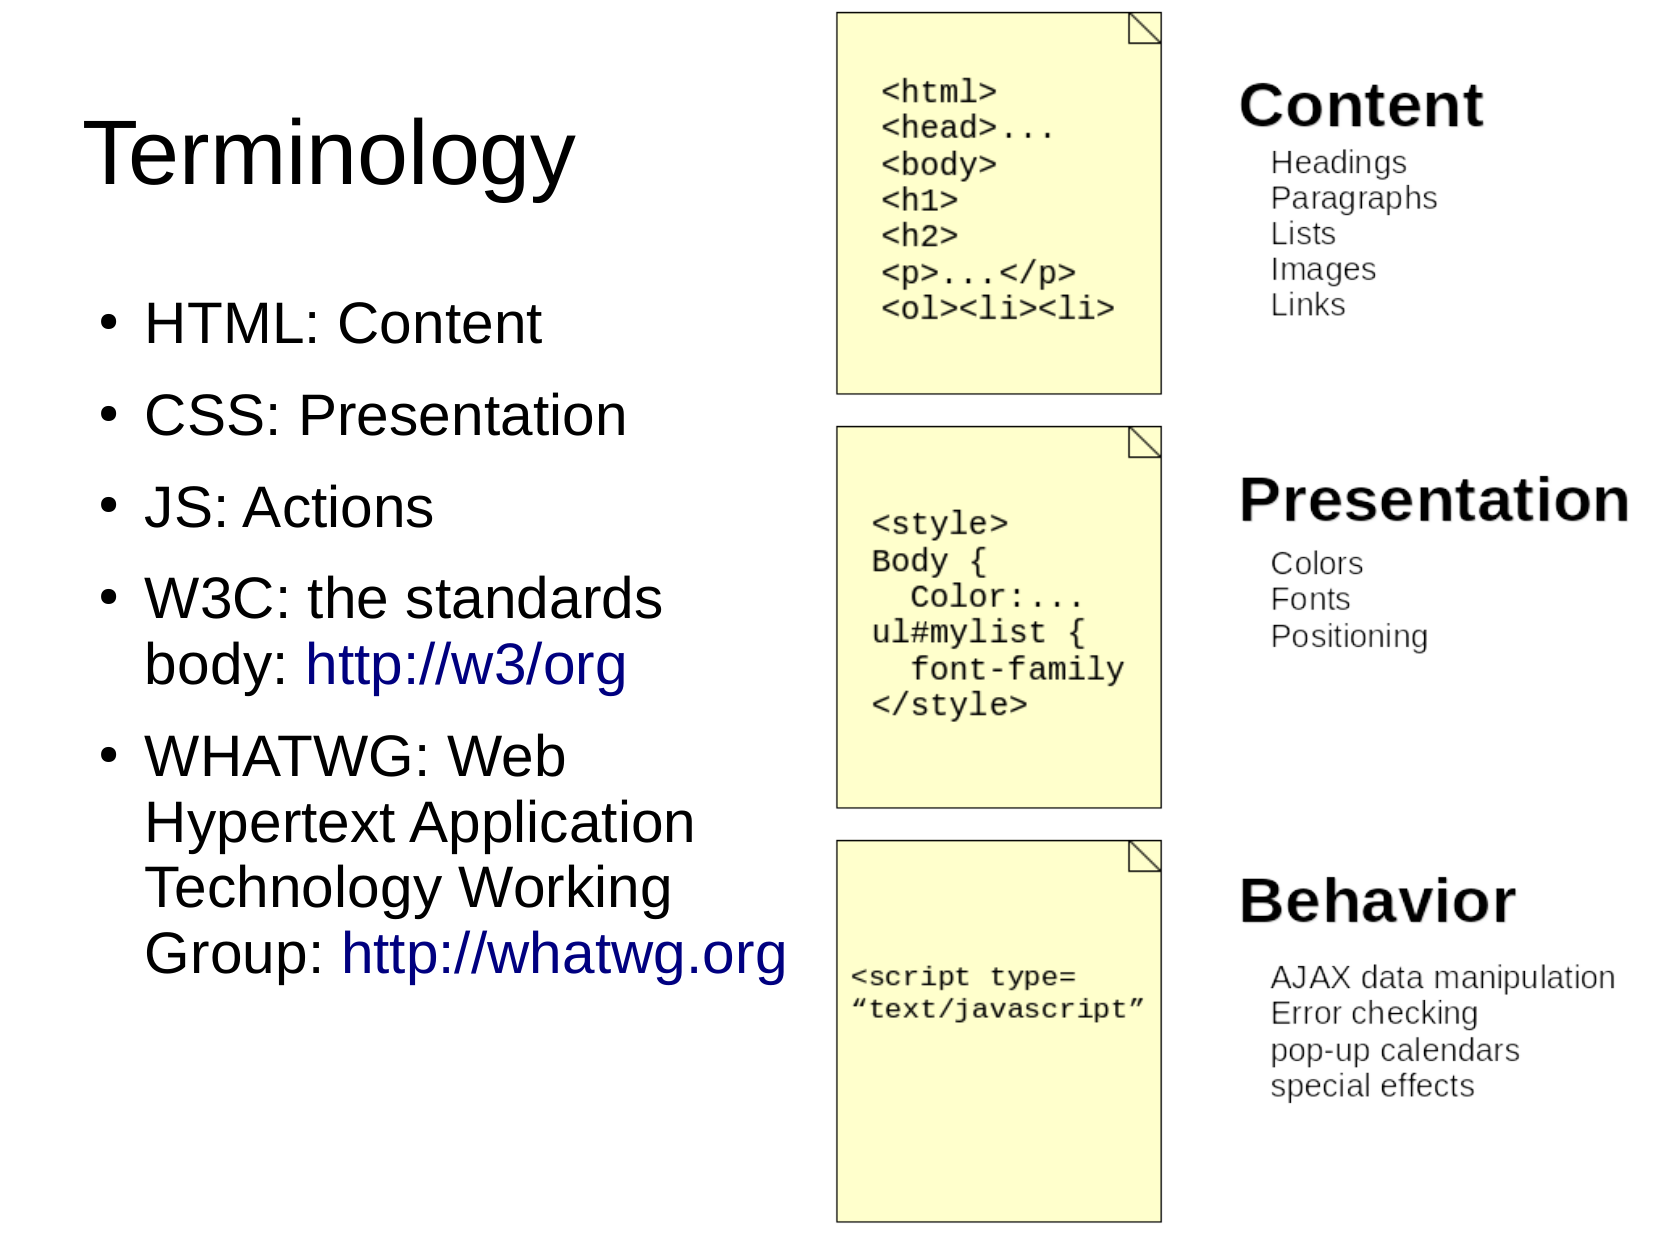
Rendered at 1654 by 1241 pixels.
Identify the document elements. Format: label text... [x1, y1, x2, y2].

title Terminology [82, 49, 825, 257]
picture [825, 0, 1650, 1241]
list HTML: Content CSS: Presentation JS: Actions W3C: the standards body: http://w3/org WHATWG: Web Hypertext Application Technology Working Group: http://whatwg.org [82, 290, 796, 1010]
